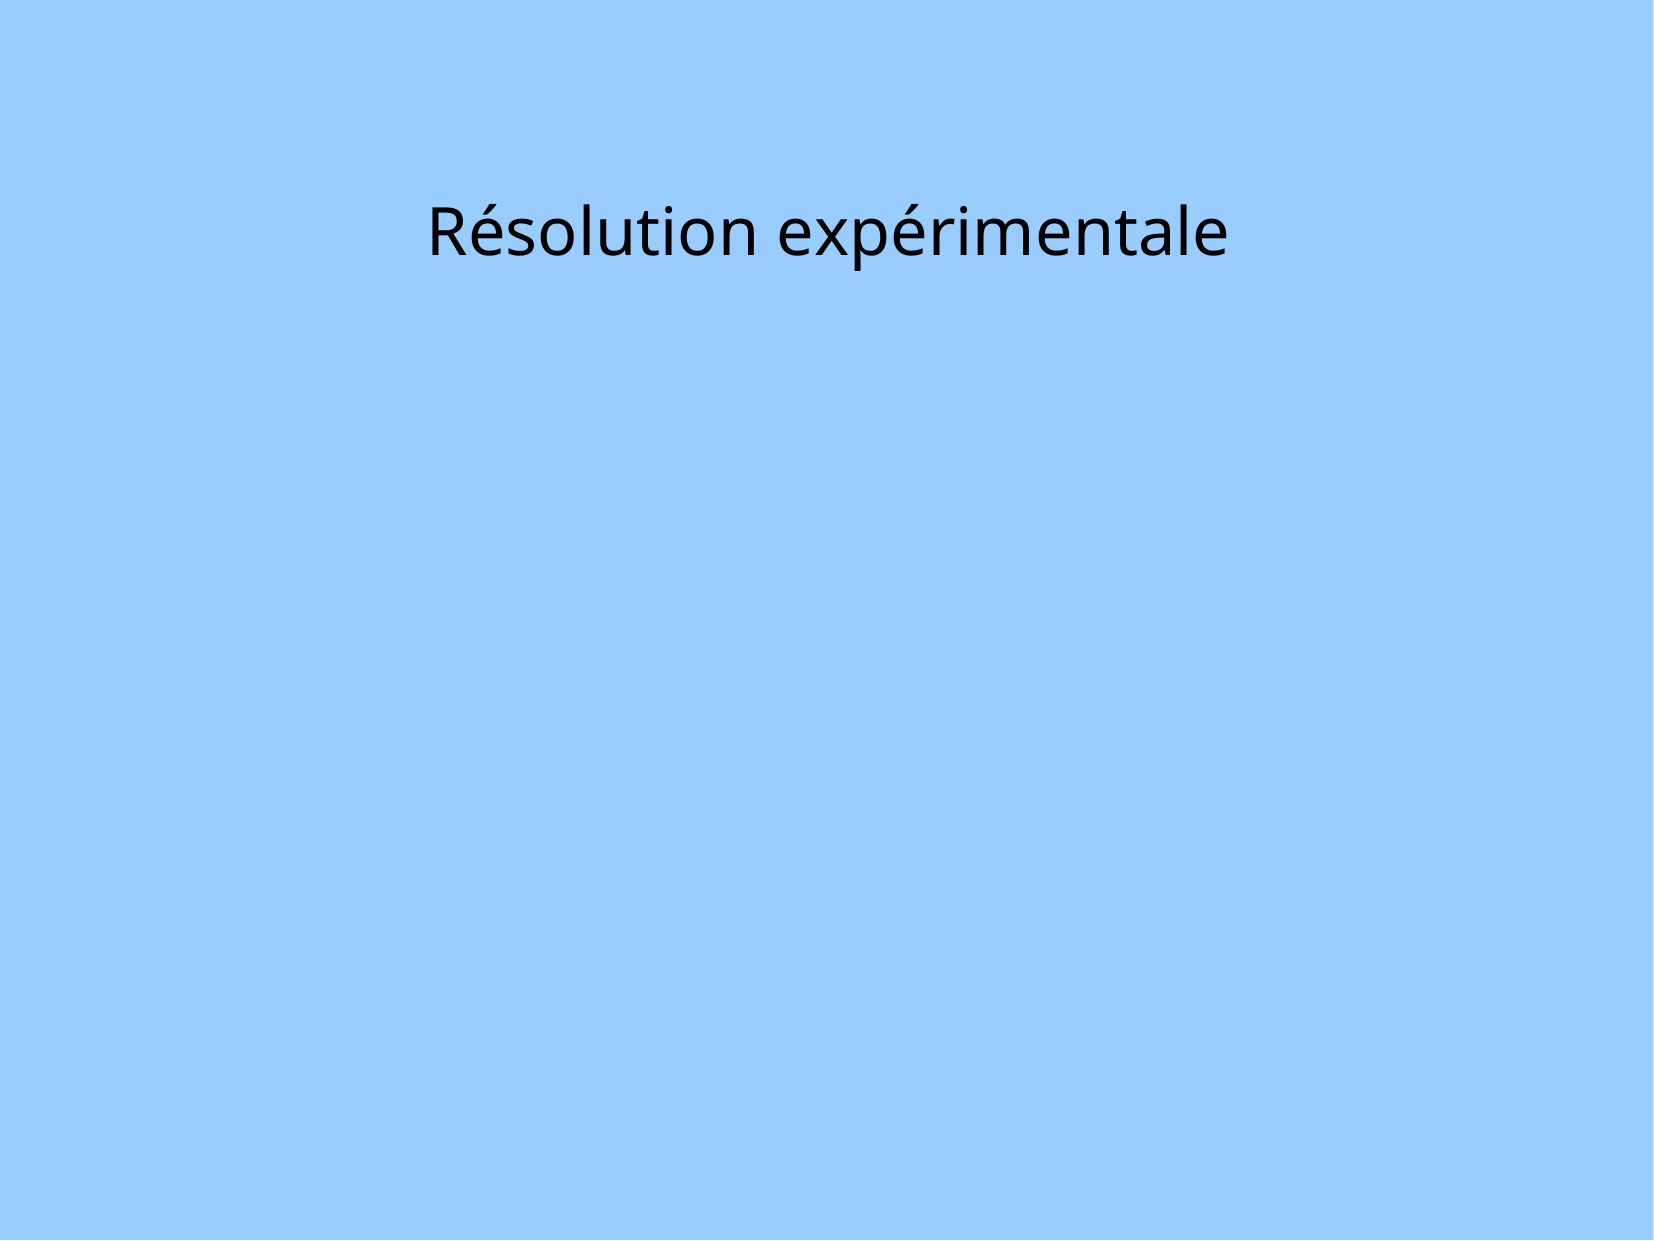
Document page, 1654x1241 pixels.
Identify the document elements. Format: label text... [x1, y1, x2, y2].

text_box Résolution expérimentale [412, 177, 1300, 270]
